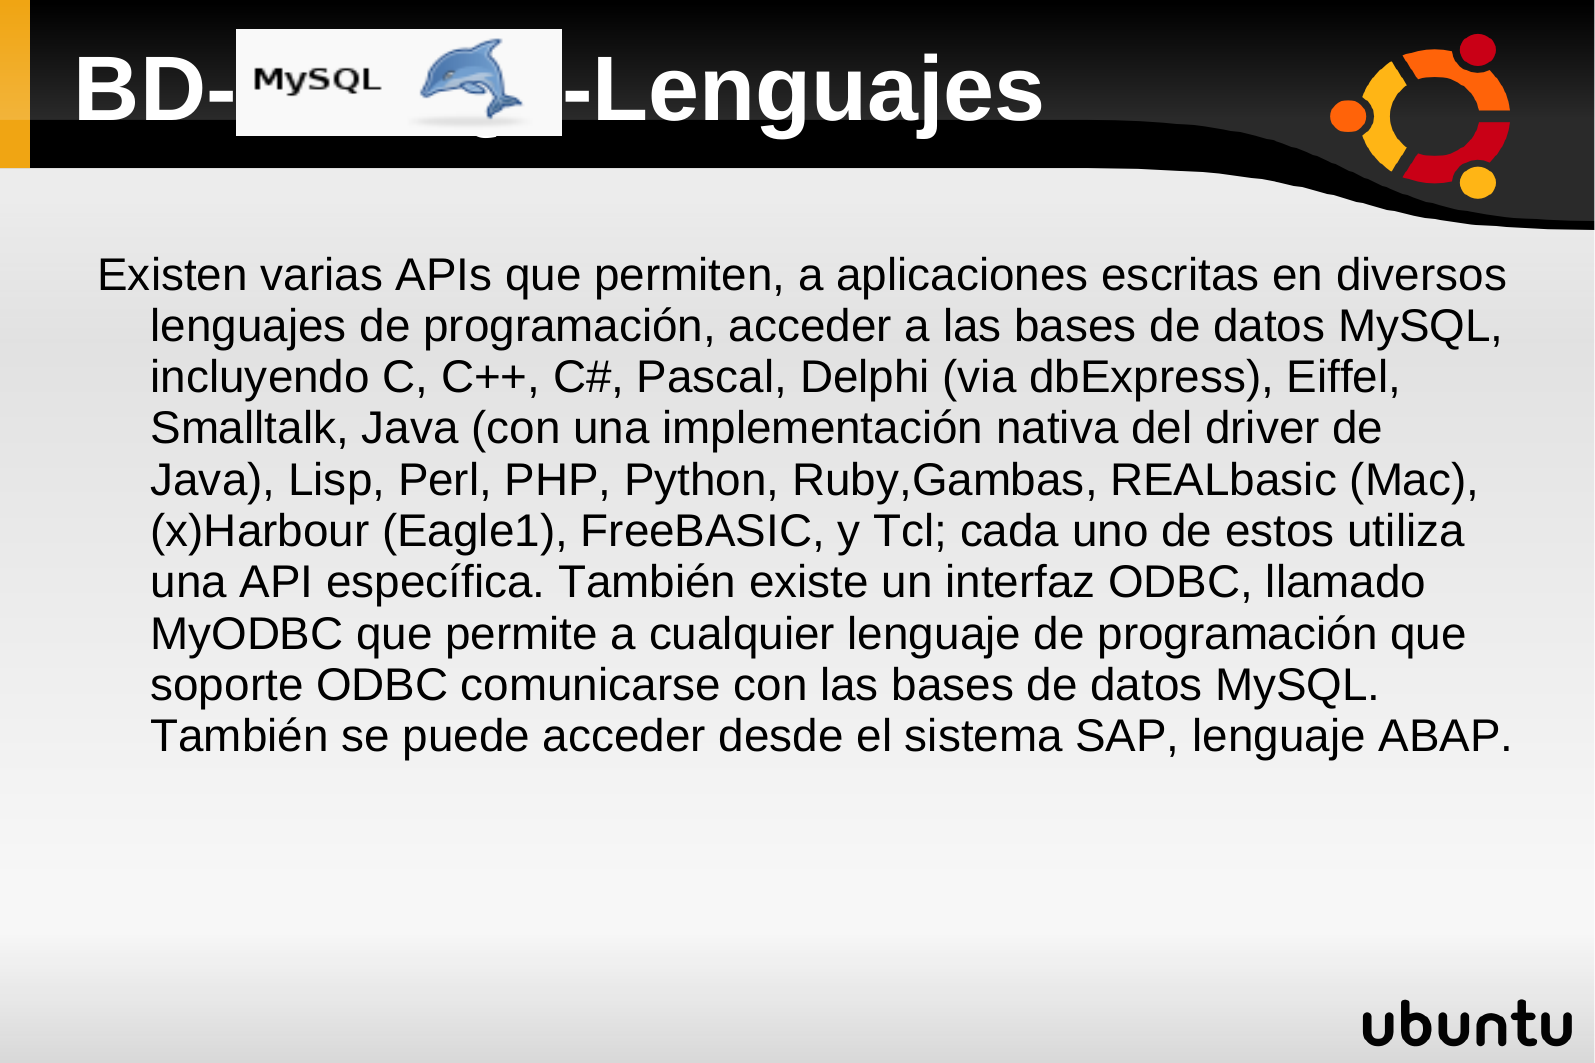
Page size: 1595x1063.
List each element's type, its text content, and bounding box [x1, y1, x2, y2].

list Existen varias APIs que permiten, a aplicaciones escritas en diversos lenguajes de programación, acceder a las bases de datos MySQL, incluyendo C, C++, C#, Pascal, Delphi (via dbExpress), Eiffel, Smalltalk, Java (con una implementación nativa del driver de Java), Lisp, Perl, PHP, Python, Ruby,Gambas, REALbasic (Mac), (x)Harbour (Eagle1), FreeBASIC, y Tcl; cada uno de estos utiliza una API específica. También existe un interfaz ODBC, llamado MyODBC que permite a cualquier lenguaje de programación que soporte ODBC comunicarse con las bases de datos MySQL. También se puede acceder desde el sistema SAP, lenguaje ABAP. [79, 248, 1515, 936]
picture [0, 0, 1595, 1063]
title BD-MYSQL-Lenguajes [74, 7, 1510, 171]
